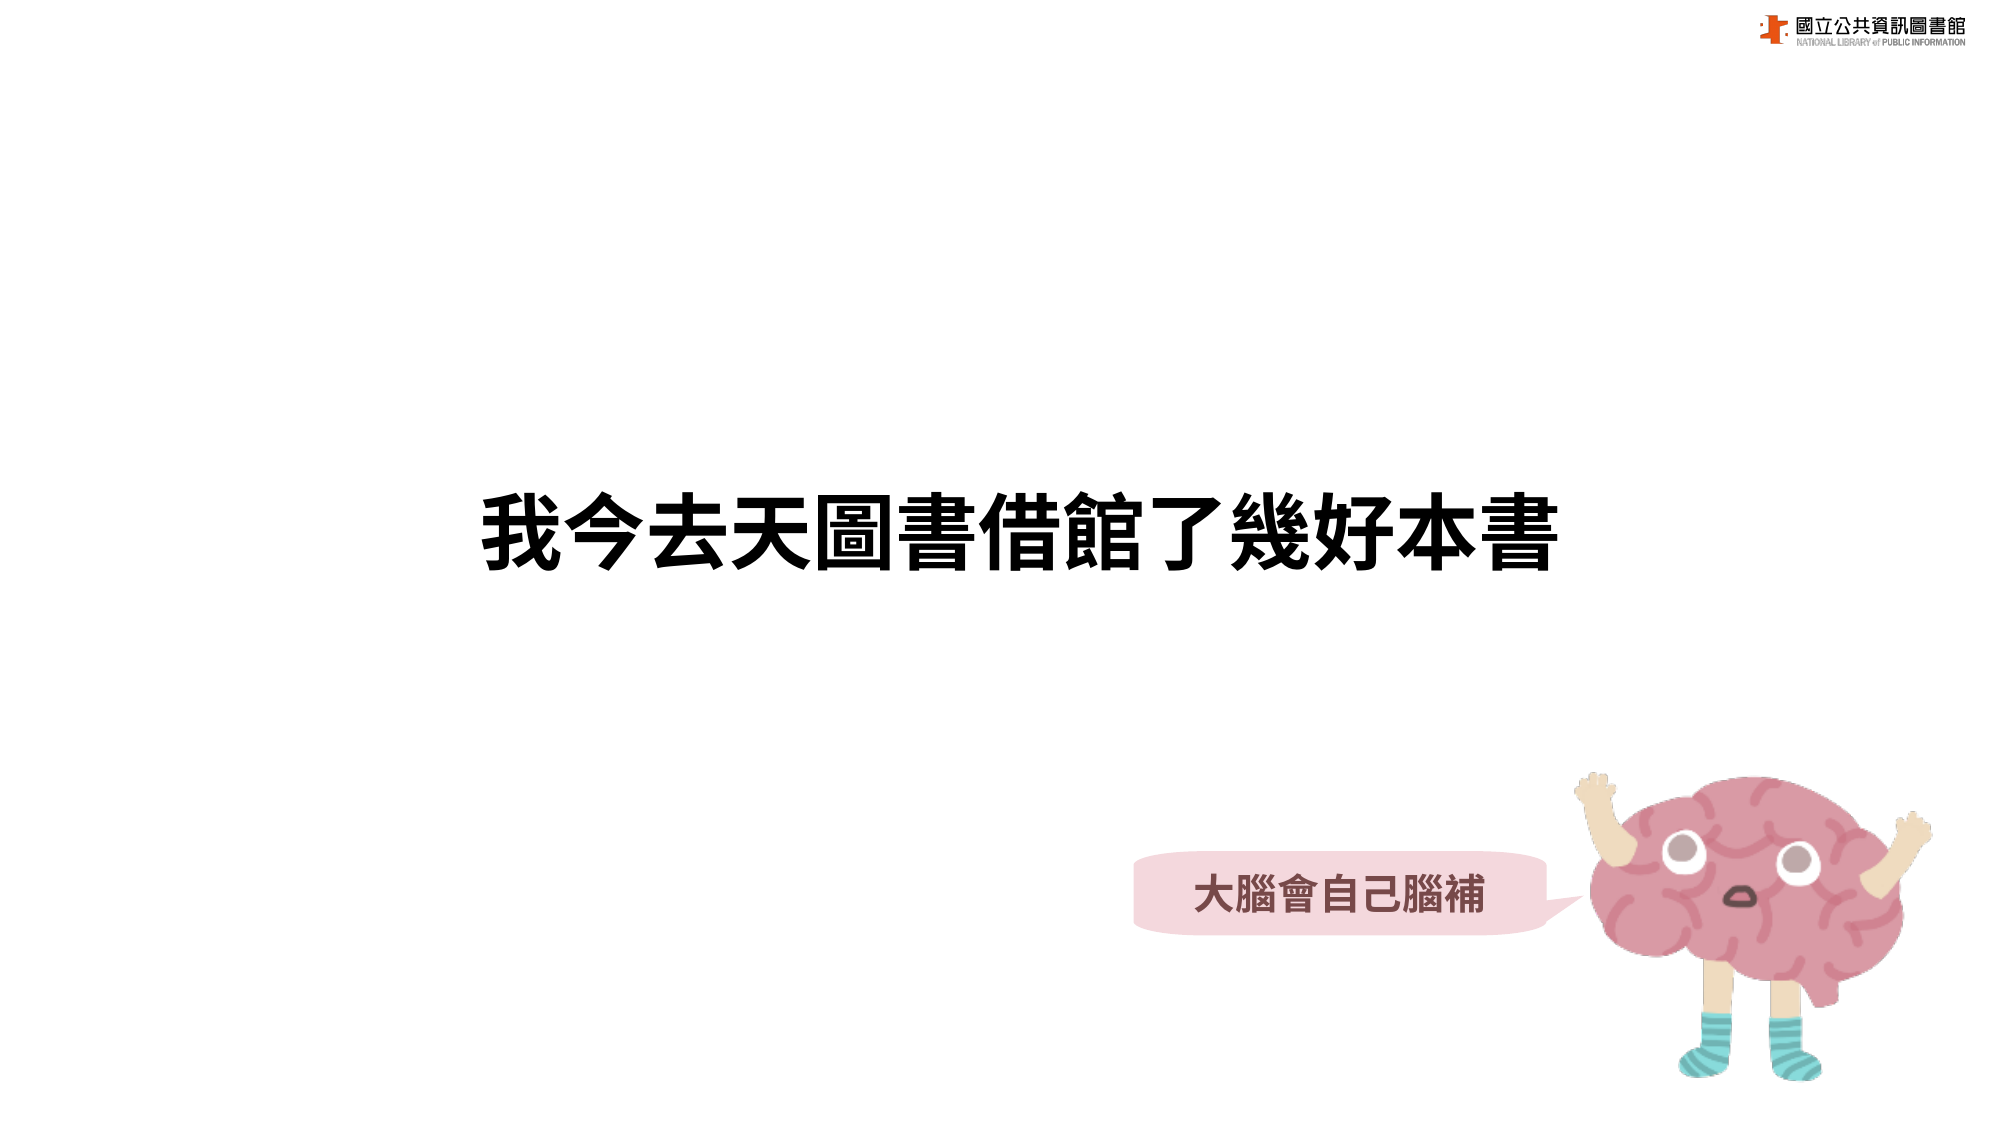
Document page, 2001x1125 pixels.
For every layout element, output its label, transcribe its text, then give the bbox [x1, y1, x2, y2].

picture [1561, 741, 1934, 1094]
text_box 大腦會自己腦補 [1133, 851, 1584, 936]
list 我今去天圖書借館了幾好本書 [158, 179, 1884, 894]
